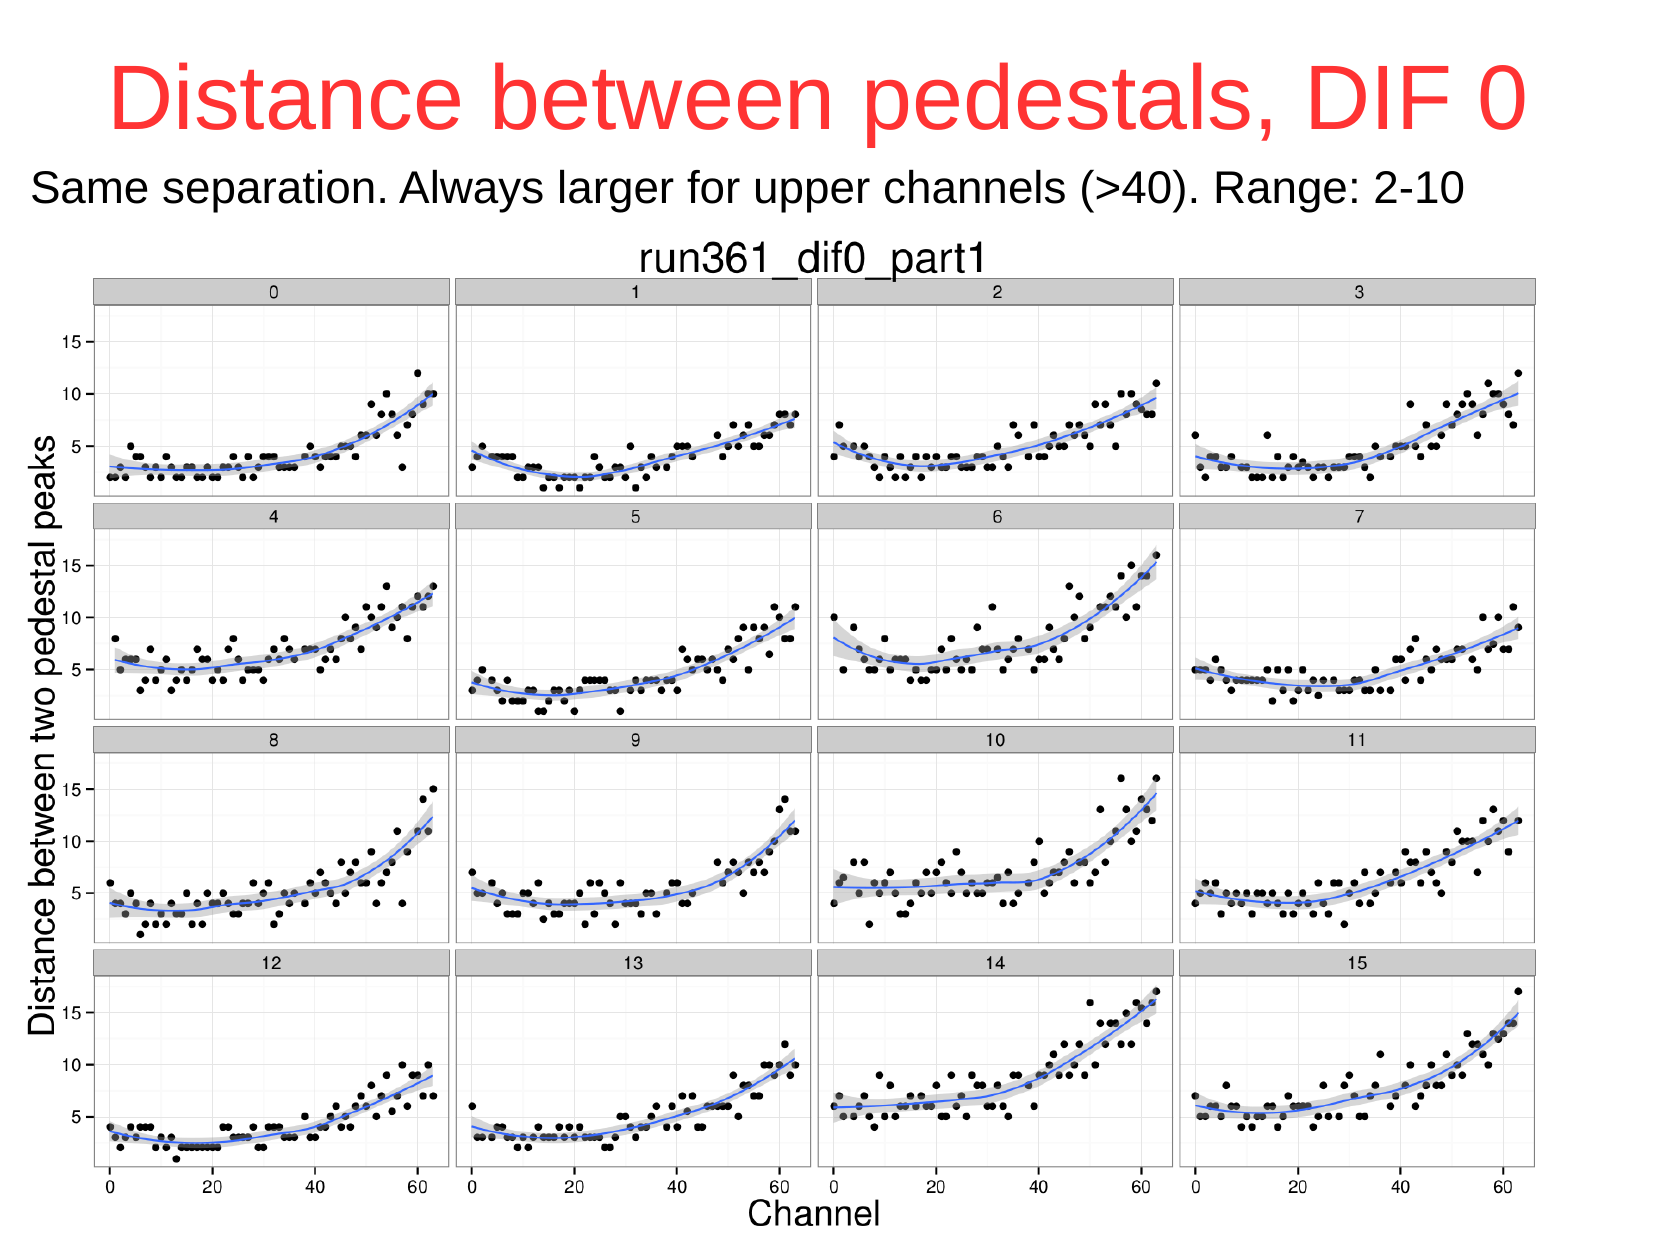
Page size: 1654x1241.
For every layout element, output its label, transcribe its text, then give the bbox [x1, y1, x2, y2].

text_box Same separation. Always larger for upper channels (>40). Range: 2-10 [30, 120, 1606, 256]
title Distance between pedestals, DIF 0 [75, 15, 1564, 120]
picture [9, 209, 1561, 1241]
